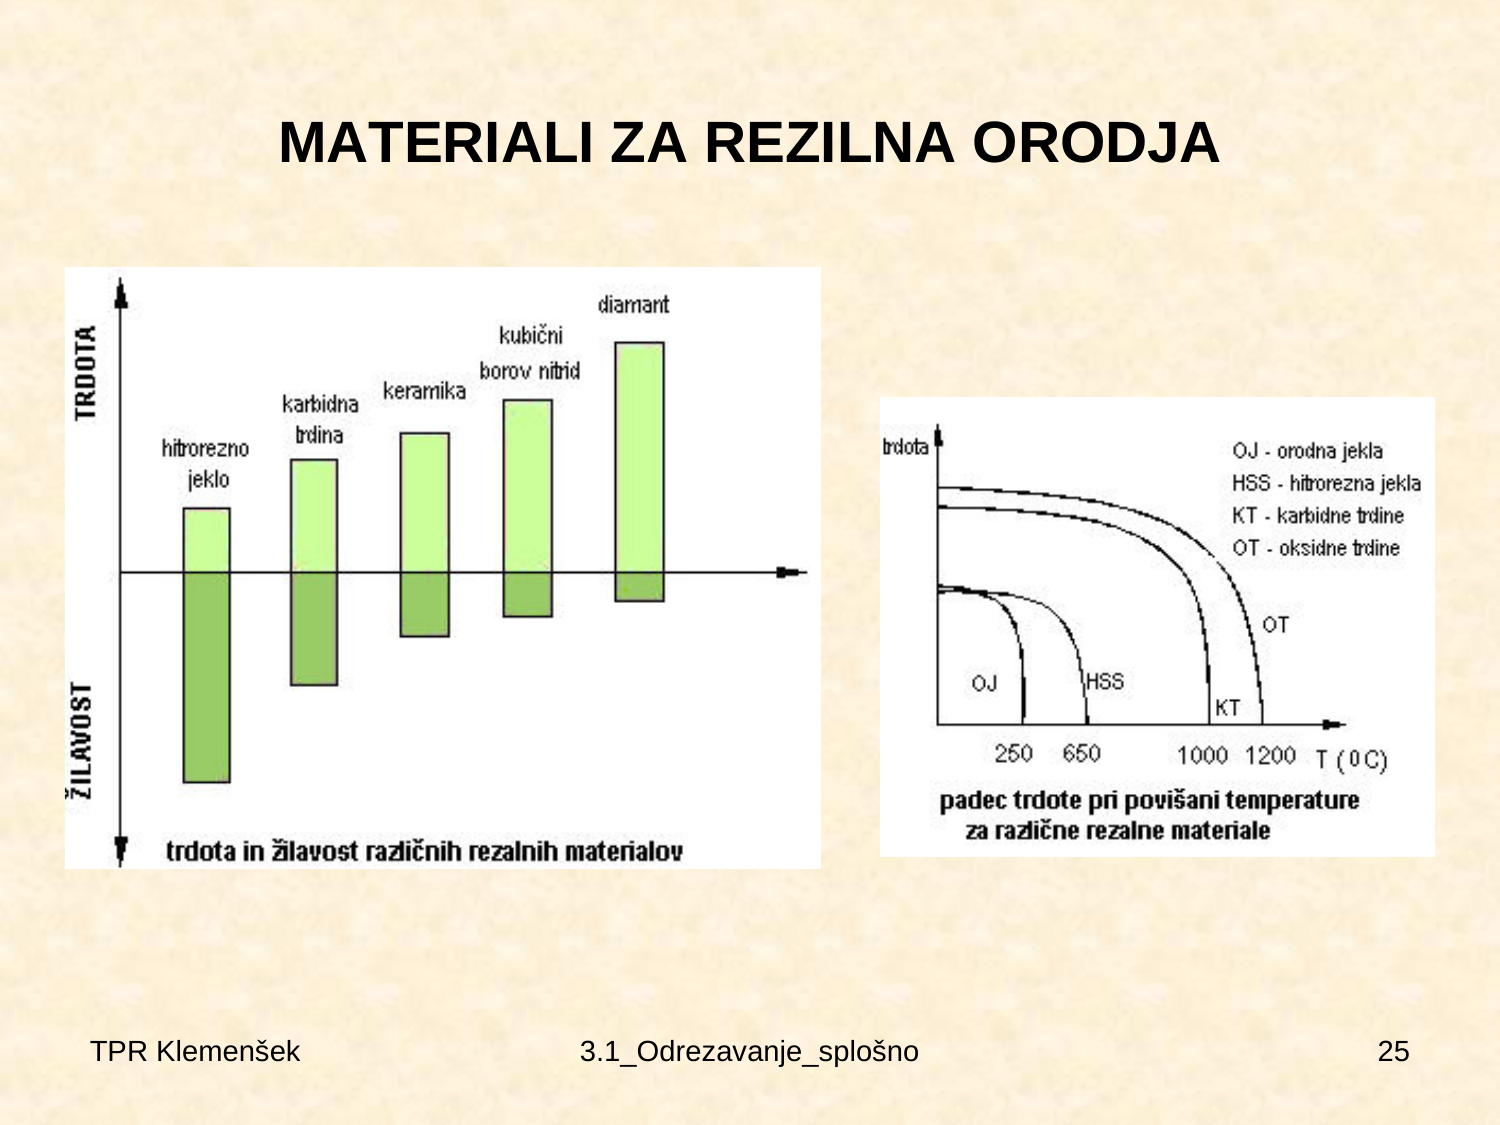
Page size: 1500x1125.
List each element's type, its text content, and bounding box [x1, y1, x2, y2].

text_box TPR Klemenšek [74, 1024, 426, 1103]
text_box 3.1_Odrezavanje_splošno [512, 1024, 988, 1103]
text_box <number> [1074, 1024, 1426, 1103]
picture [0, 0, 1500, 1125]
title MATERIALI ZA REZILNA ORODJA [75, 45, 1426, 233]
